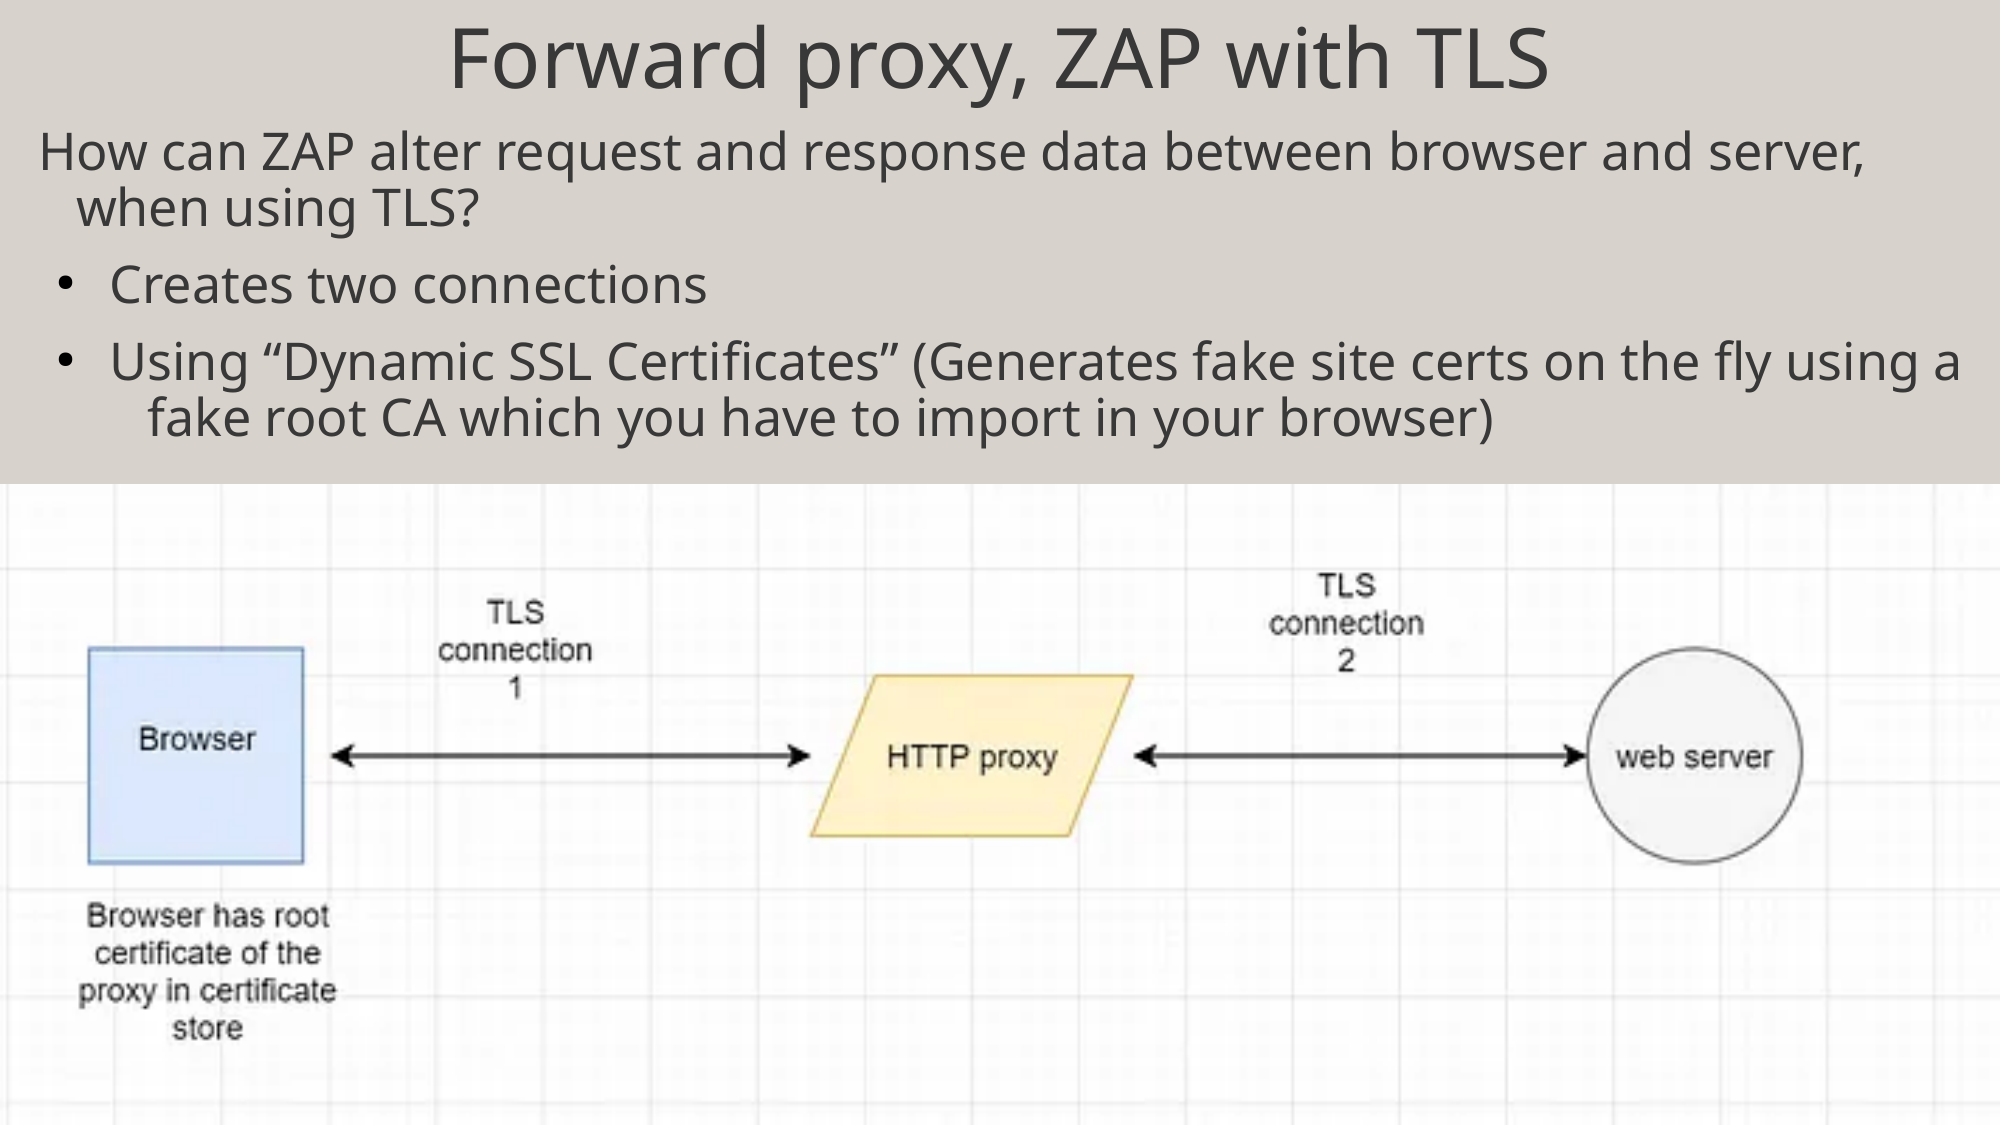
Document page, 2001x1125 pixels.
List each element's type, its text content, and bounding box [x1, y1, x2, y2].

list How can ZAP alter request and response data between browser and server, when using TLS? Creates two connections Using “Dynamic SSL Certificates” (Generates fake site certs on the fly using a fake root CA which you have to import in your browser) [23, 119, 1997, 484]
title Forward proxy, ZAP with TLS [0, 5, 2000, 119]
picture [0, 484, 2000, 1125]
